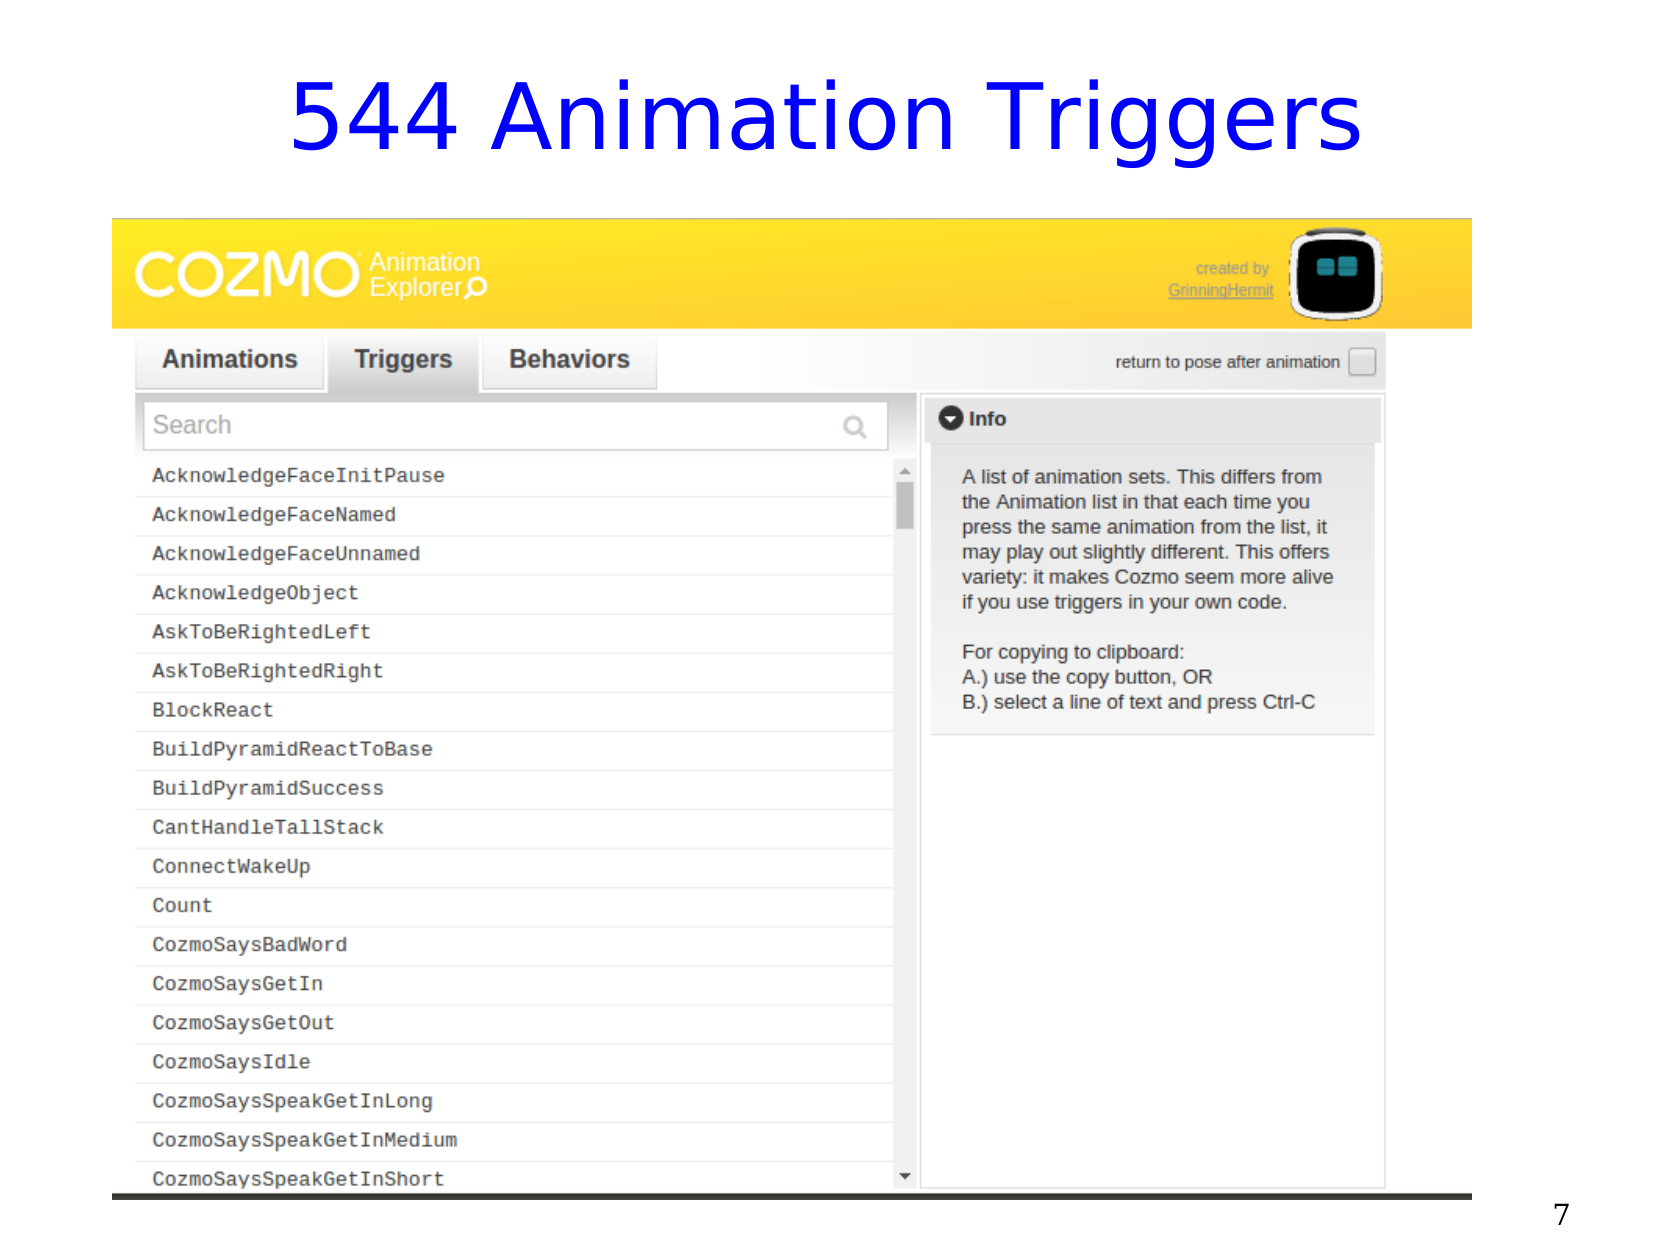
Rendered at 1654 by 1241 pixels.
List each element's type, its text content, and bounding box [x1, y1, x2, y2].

picture [112, 222, 1472, 1201]
title 544 Animation Triggers [82, 13, 1571, 222]
